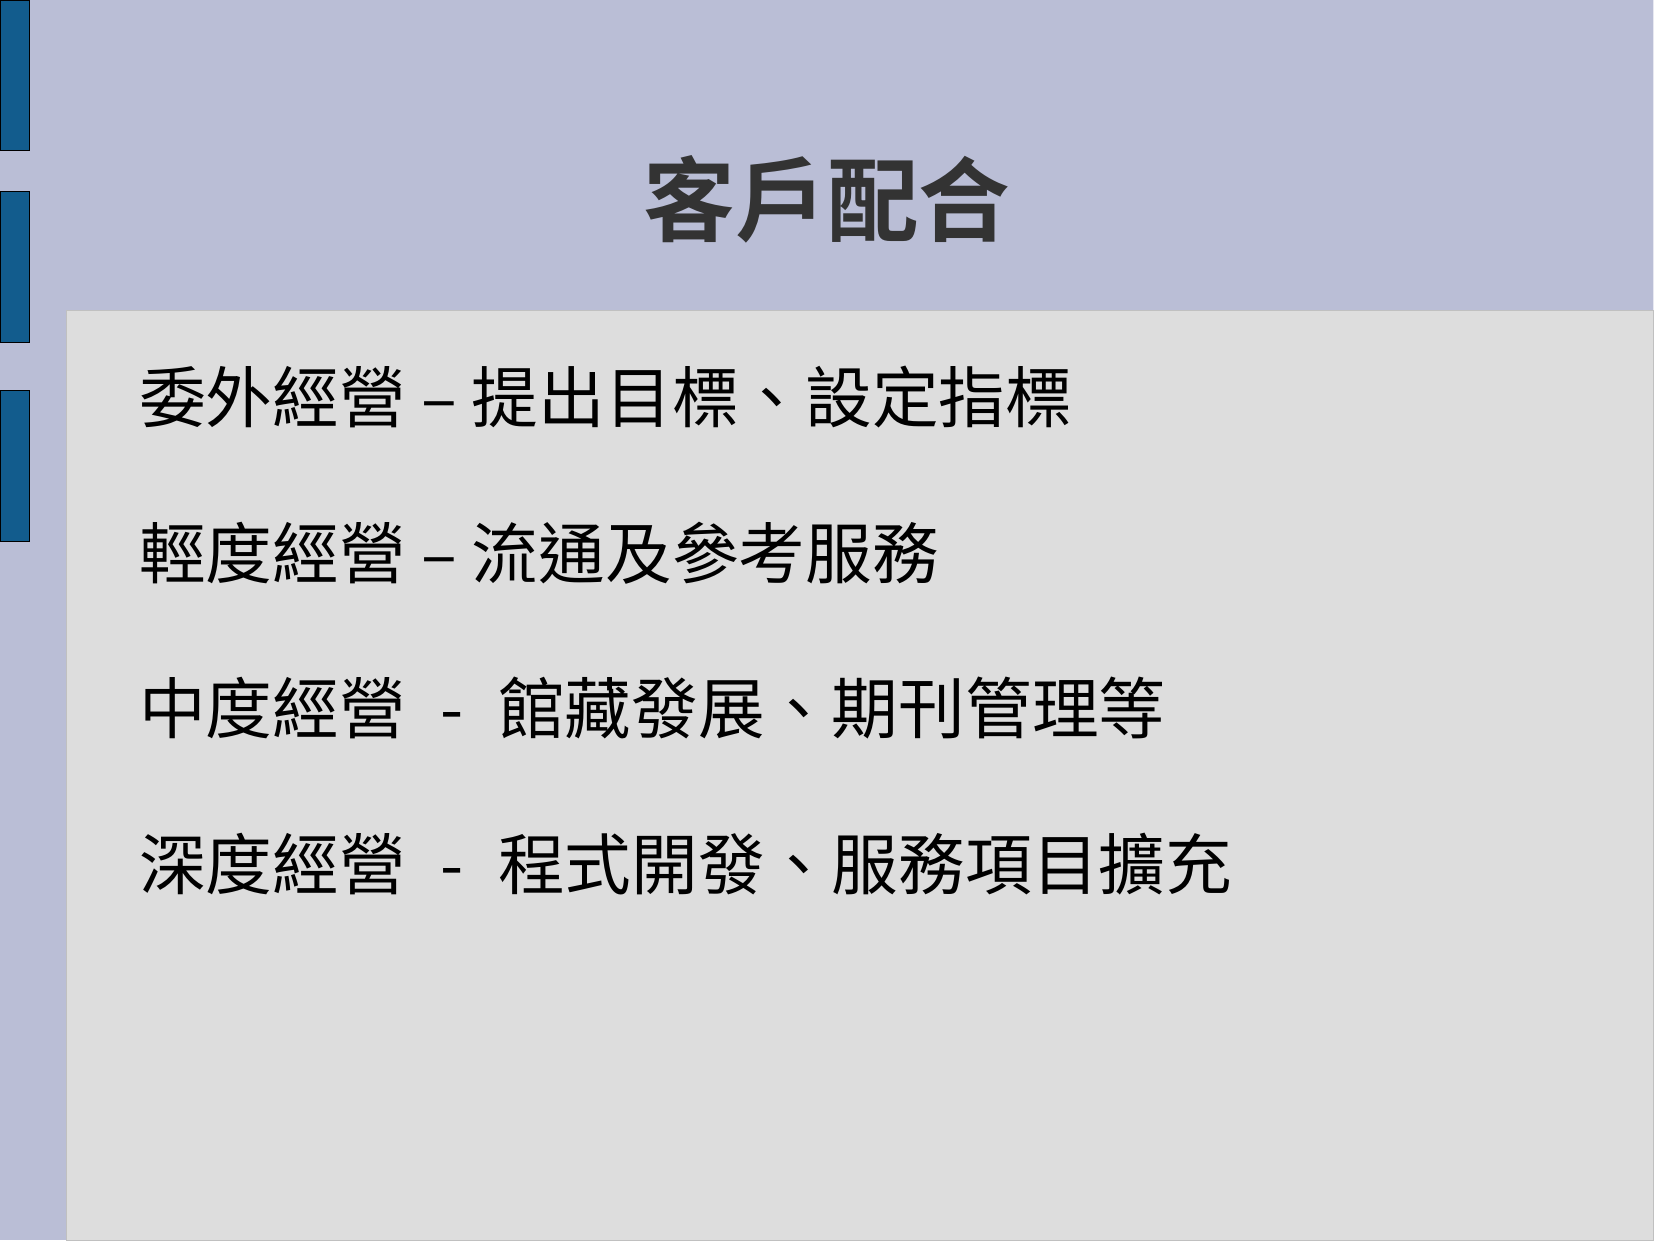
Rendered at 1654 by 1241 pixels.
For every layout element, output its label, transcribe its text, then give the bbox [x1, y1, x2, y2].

list 委外經營 – 提出目標、設定指標 輕度經營 – 流通及參考服務 中度經營 - 館藏發展、期刊管理等 深度經營 - 程式開發、服務項目擴充 [121, 344, 1534, 1127]
title 客戶配合 [121, 91, 1534, 299]
